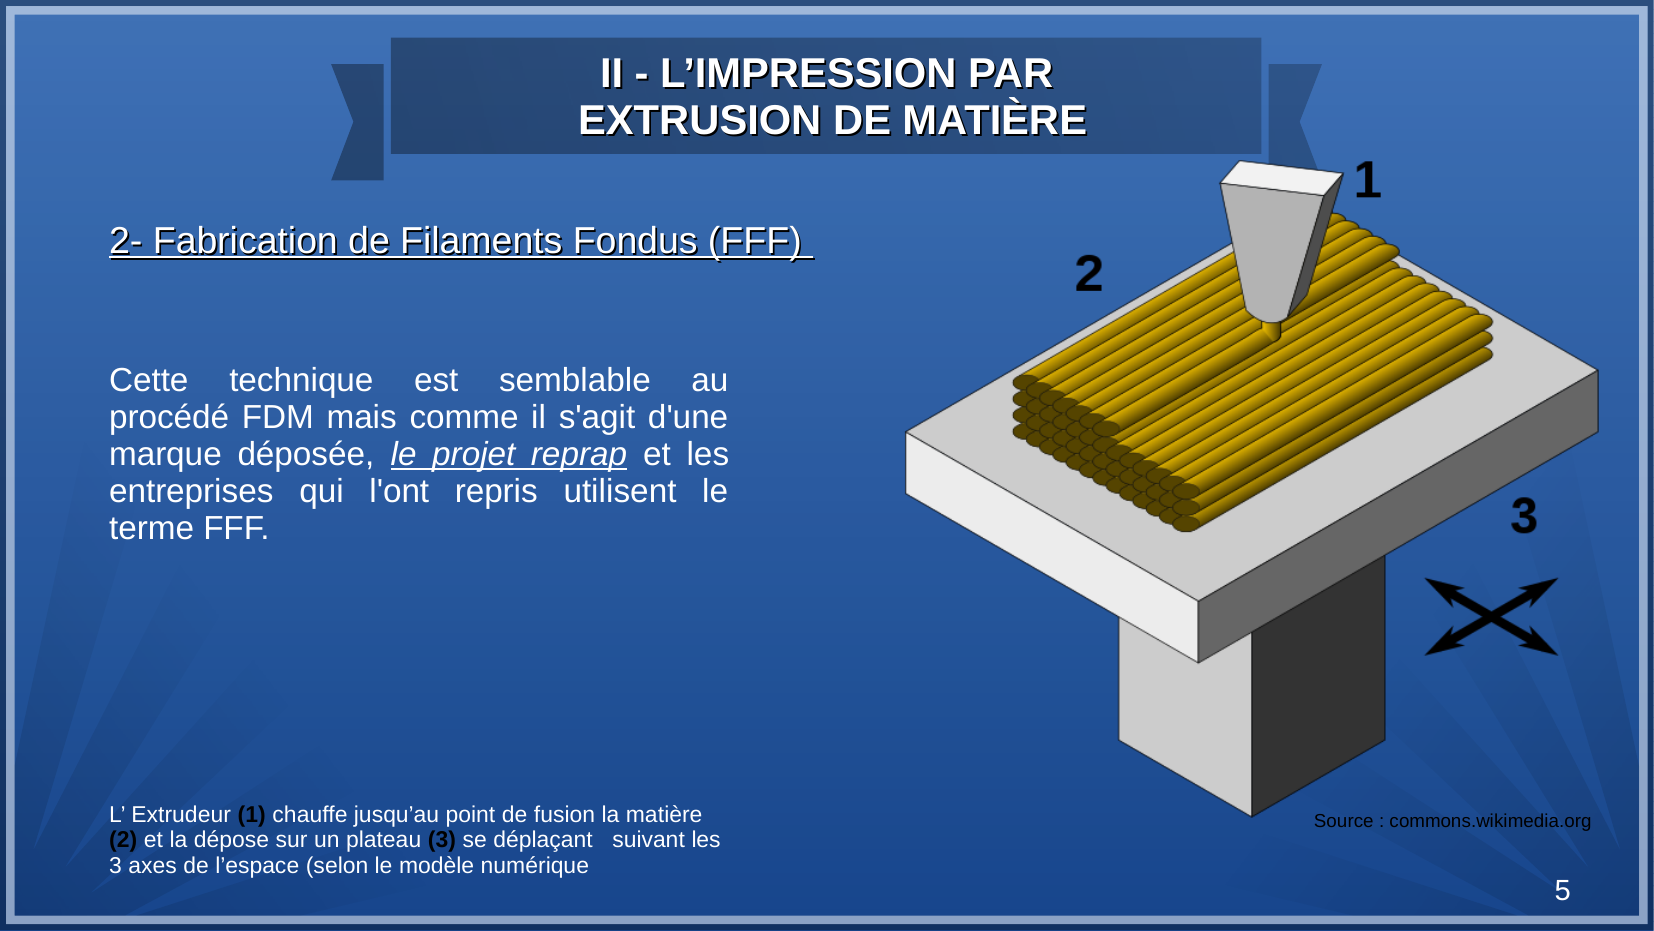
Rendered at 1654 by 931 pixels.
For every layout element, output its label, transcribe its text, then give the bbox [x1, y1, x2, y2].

title II - L’IMPRESSION PAR EXTRUSION DE MATIÈRE [484, 35, 1182, 158]
text_box Cette technique est semblable au procédé FDM mais comme il s'agit d'une marque déposée, le projet reprap et les entreprises qui l'ont repris utilisent le terme FFF. [94, 354, 745, 574]
text_box Source : commons.wikimedia.org [1299, 803, 1654, 863]
picture [874, 129, 1630, 849]
text_box 2- Fabrication de Filaments Fondus (FFF) [94, 212, 863, 312]
text_box L’ Extrudeur (1) chauffe jusqu’au point de fusion la matière (2) et la dépose sur un plateau (3) se déplaçant suivant les 3 axes de l’espace (selon le modèle numérique [94, 794, 745, 910]
